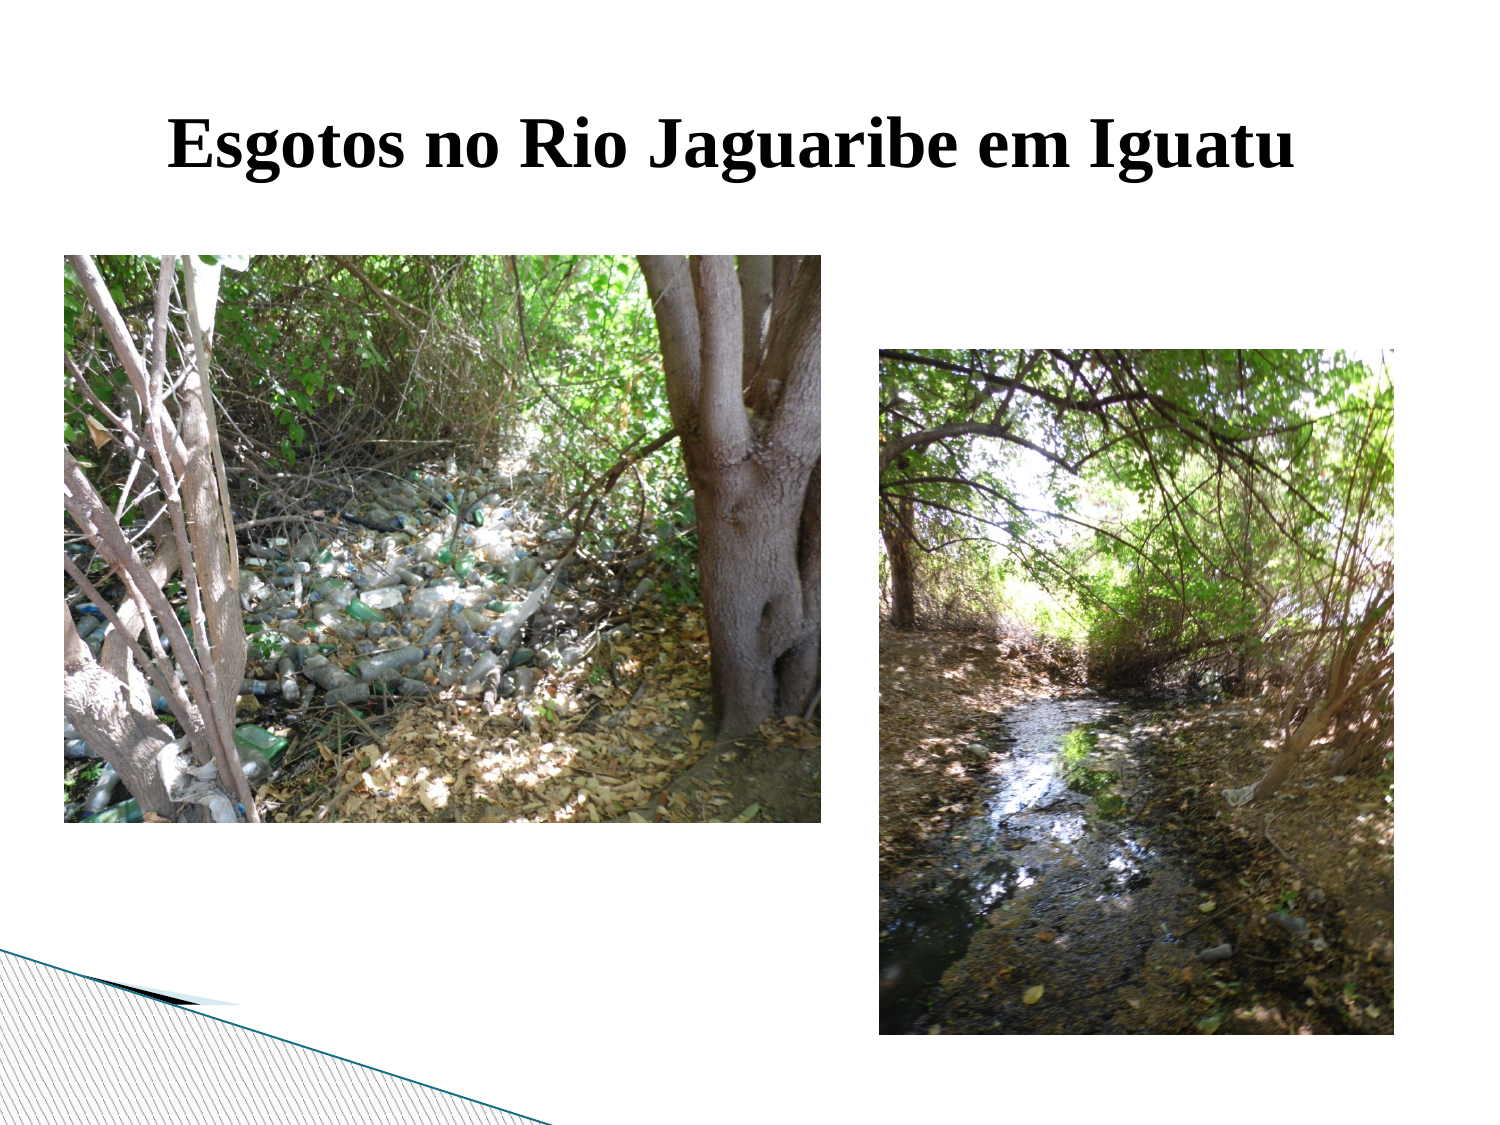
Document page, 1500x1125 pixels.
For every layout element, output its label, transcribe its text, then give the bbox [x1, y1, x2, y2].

picture [879, 349, 1394, 1035]
picture [0, 952, 543, 1125]
picture [64, 255, 821, 823]
title Esgotos no Rio Jaguaribe em Iguatu [75, 45, 1425, 233]
